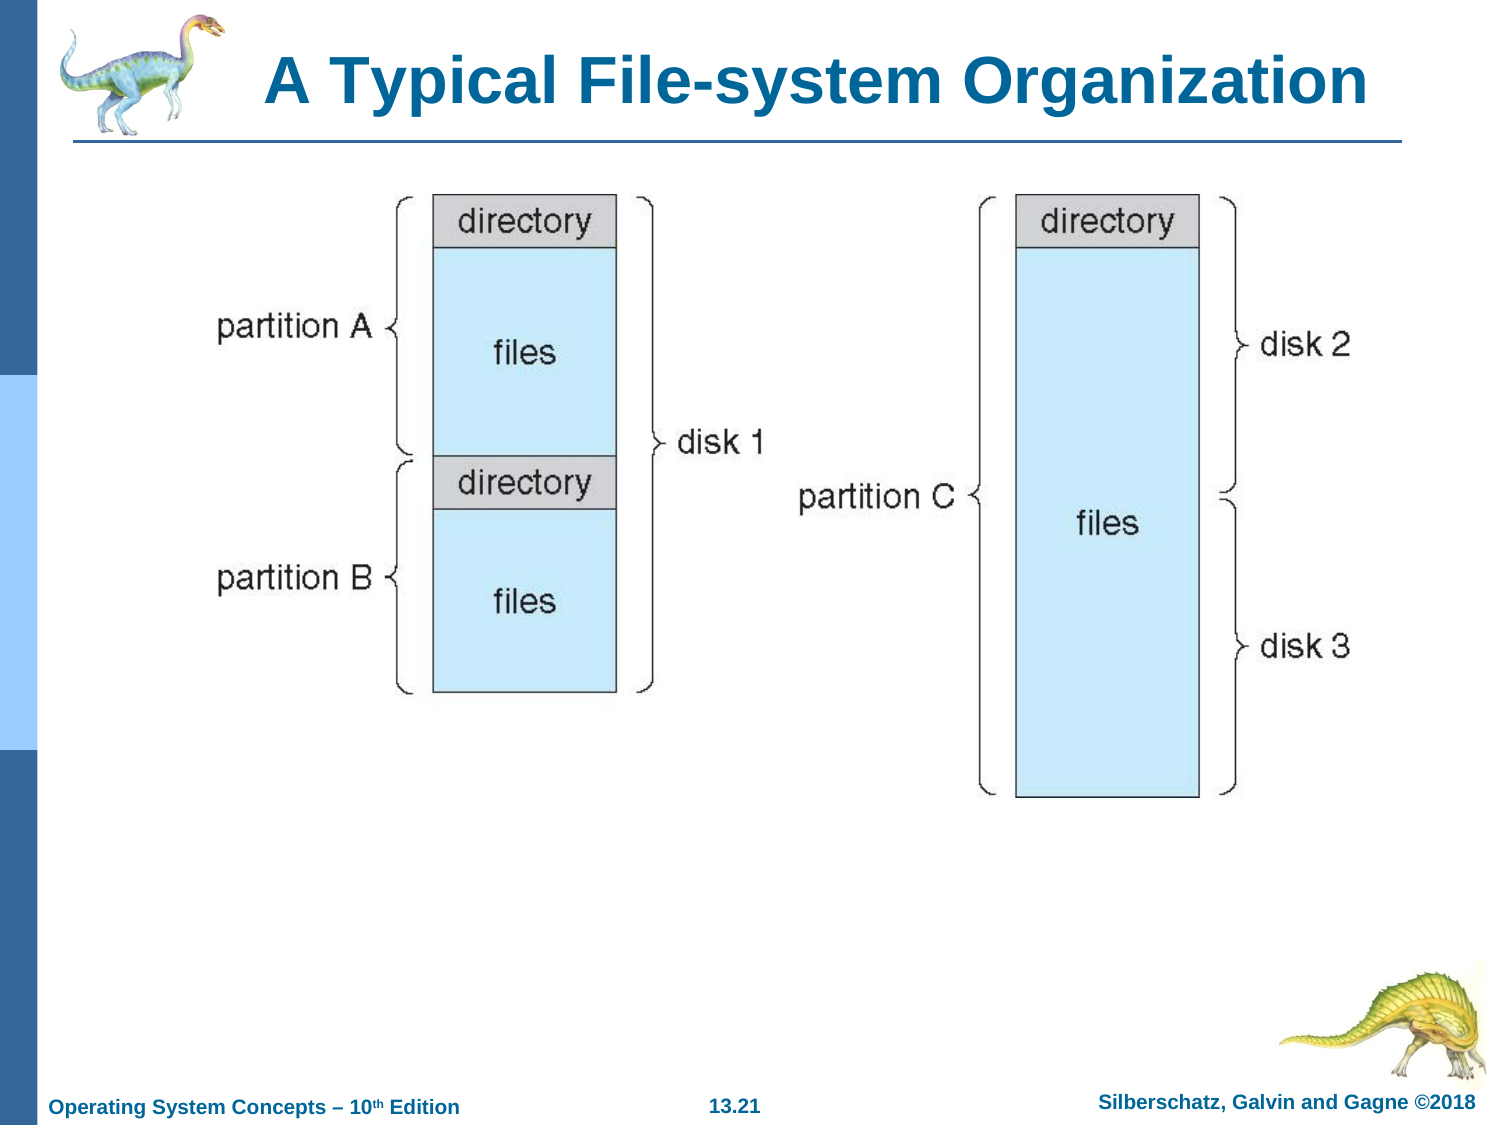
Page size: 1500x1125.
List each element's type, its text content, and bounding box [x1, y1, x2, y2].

picture [1275, 959, 1486, 1090]
picture [46, 0, 243, 149]
title A Typical File-system Organization [141, 29, 1492, 124]
picture [216, 194, 1351, 798]
picture [1415, 1094, 1423, 1099]
